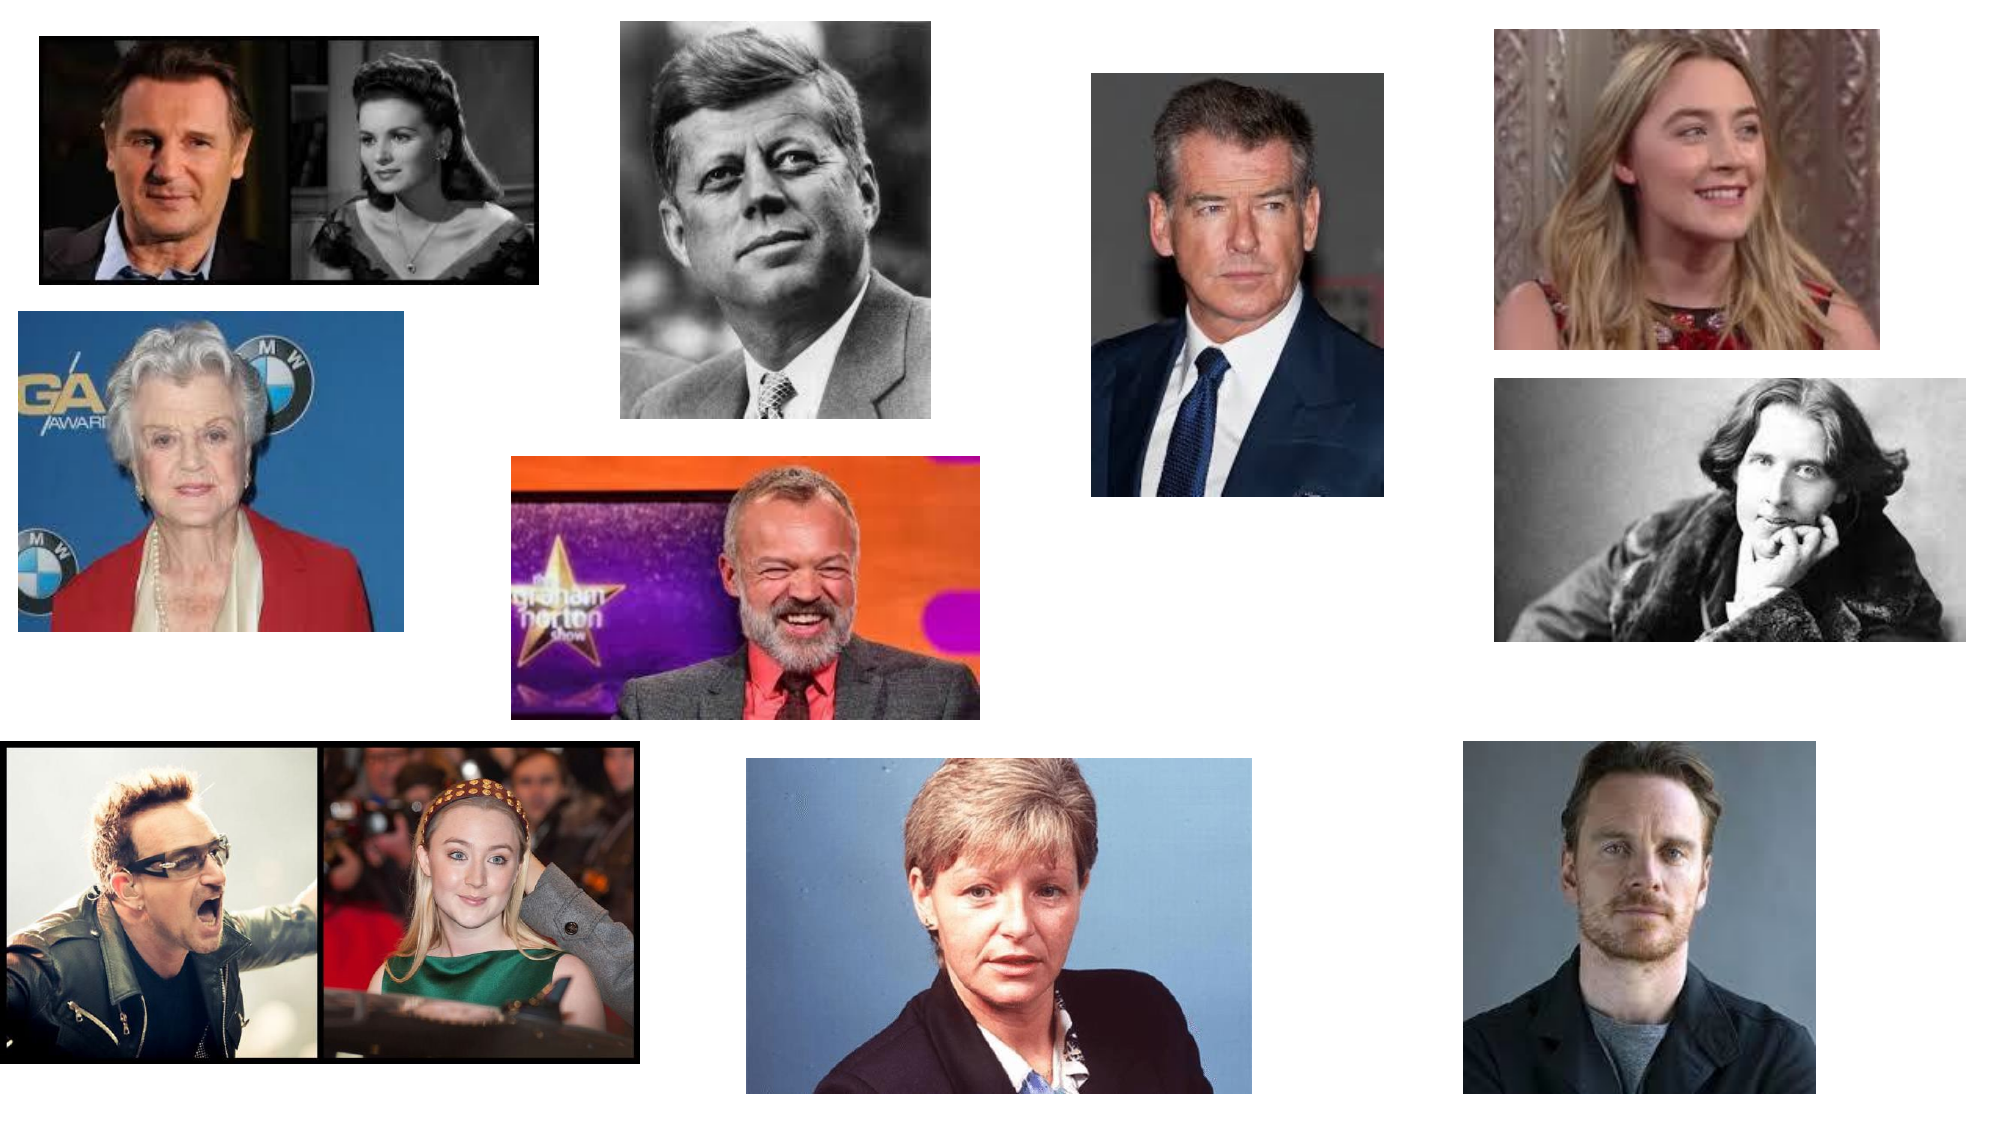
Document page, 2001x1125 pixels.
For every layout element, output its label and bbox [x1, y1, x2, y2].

picture [1494, 29, 1880, 351]
picture [0, 741, 640, 1064]
picture [746, 758, 1252, 1094]
picture [39, 36, 539, 286]
picture [1091, 73, 1384, 497]
picture [620, 21, 931, 419]
picture [1494, 378, 1966, 642]
picture [1463, 741, 1816, 1094]
picture [18, 311, 404, 632]
picture [511, 456, 980, 721]
